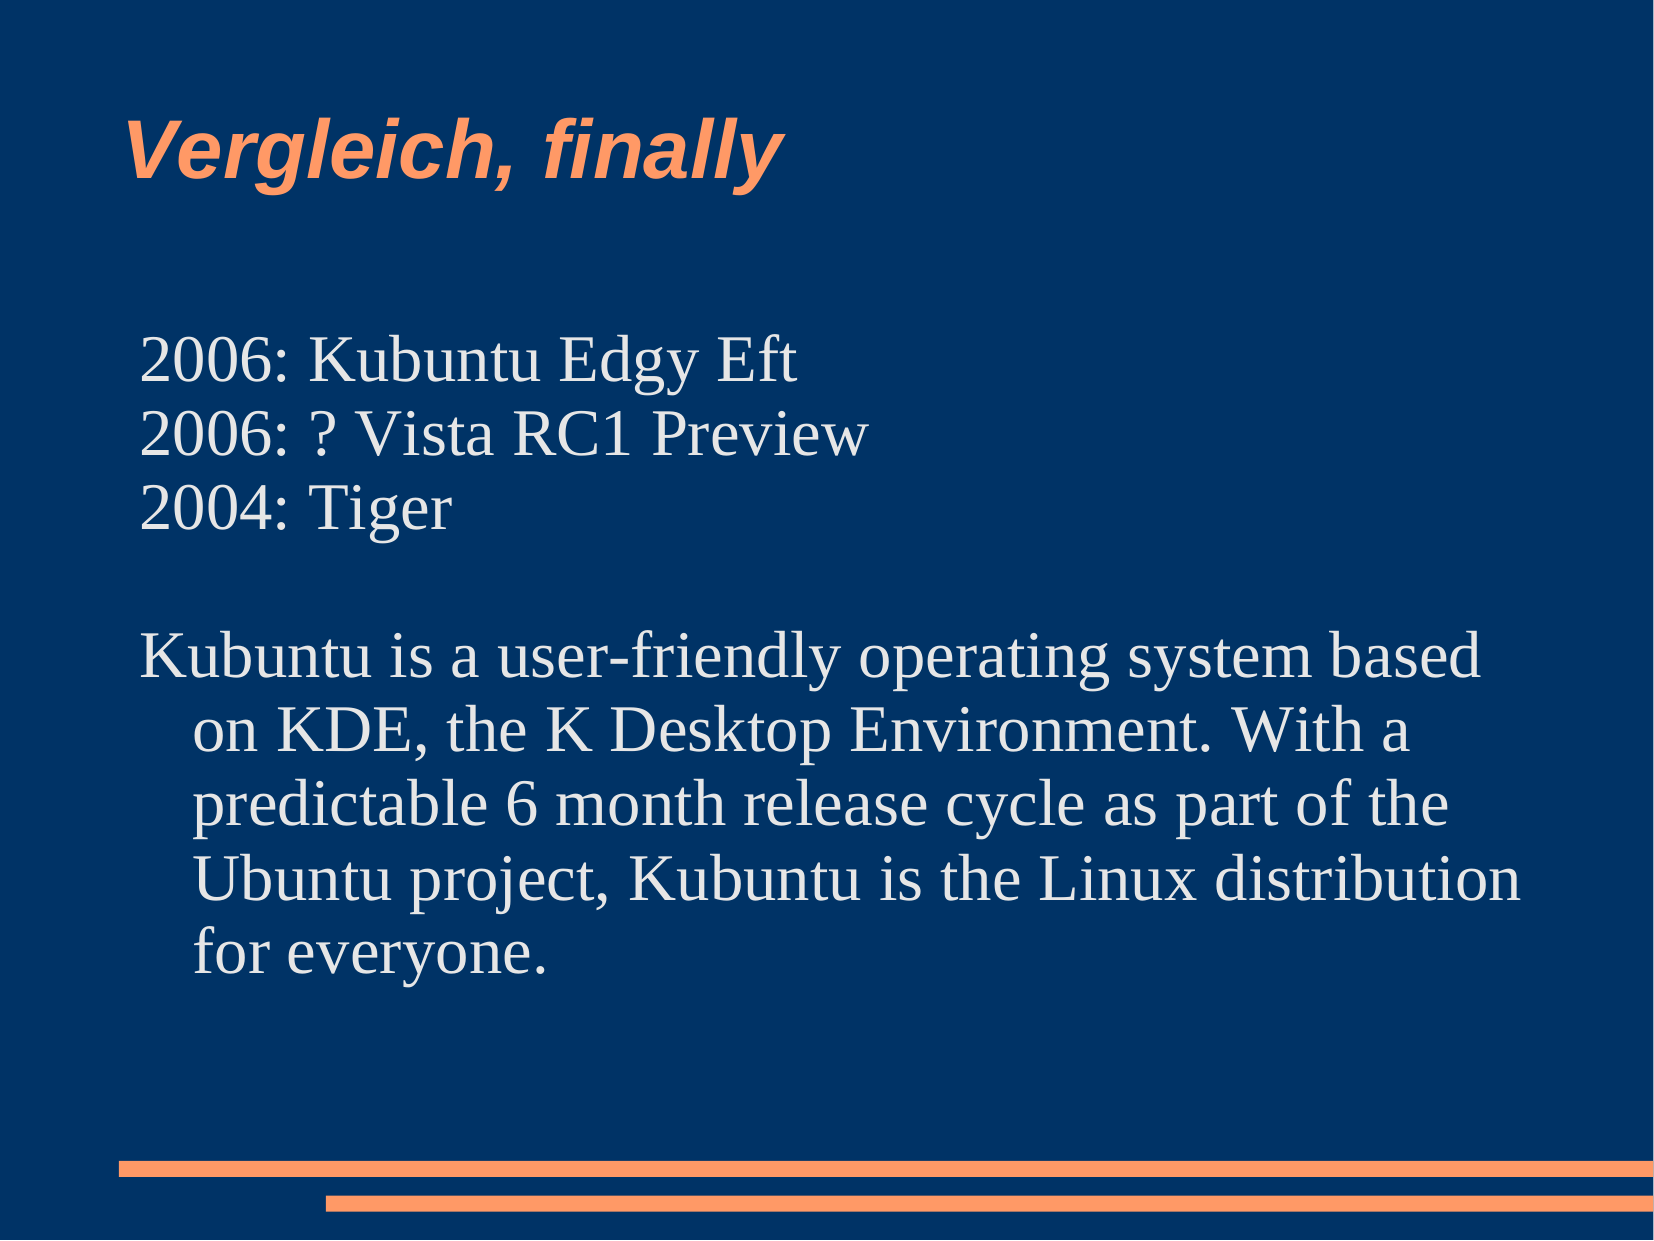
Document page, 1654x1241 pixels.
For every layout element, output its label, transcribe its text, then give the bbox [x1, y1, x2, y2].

list 2006: Kubuntu Edgy Eft 2006: ? Vista RC1 Preview 2004: Tiger Kubuntu is a user-friendly operating system based on KDE, the K Desktop Environment. With a predictable 6 month release cycle as part of the Ubuntu project, Kubuntu is the Linux distribution for everyone. [121, 322, 1561, 1118]
title Vergleich, finally [121, 53, 1534, 247]
